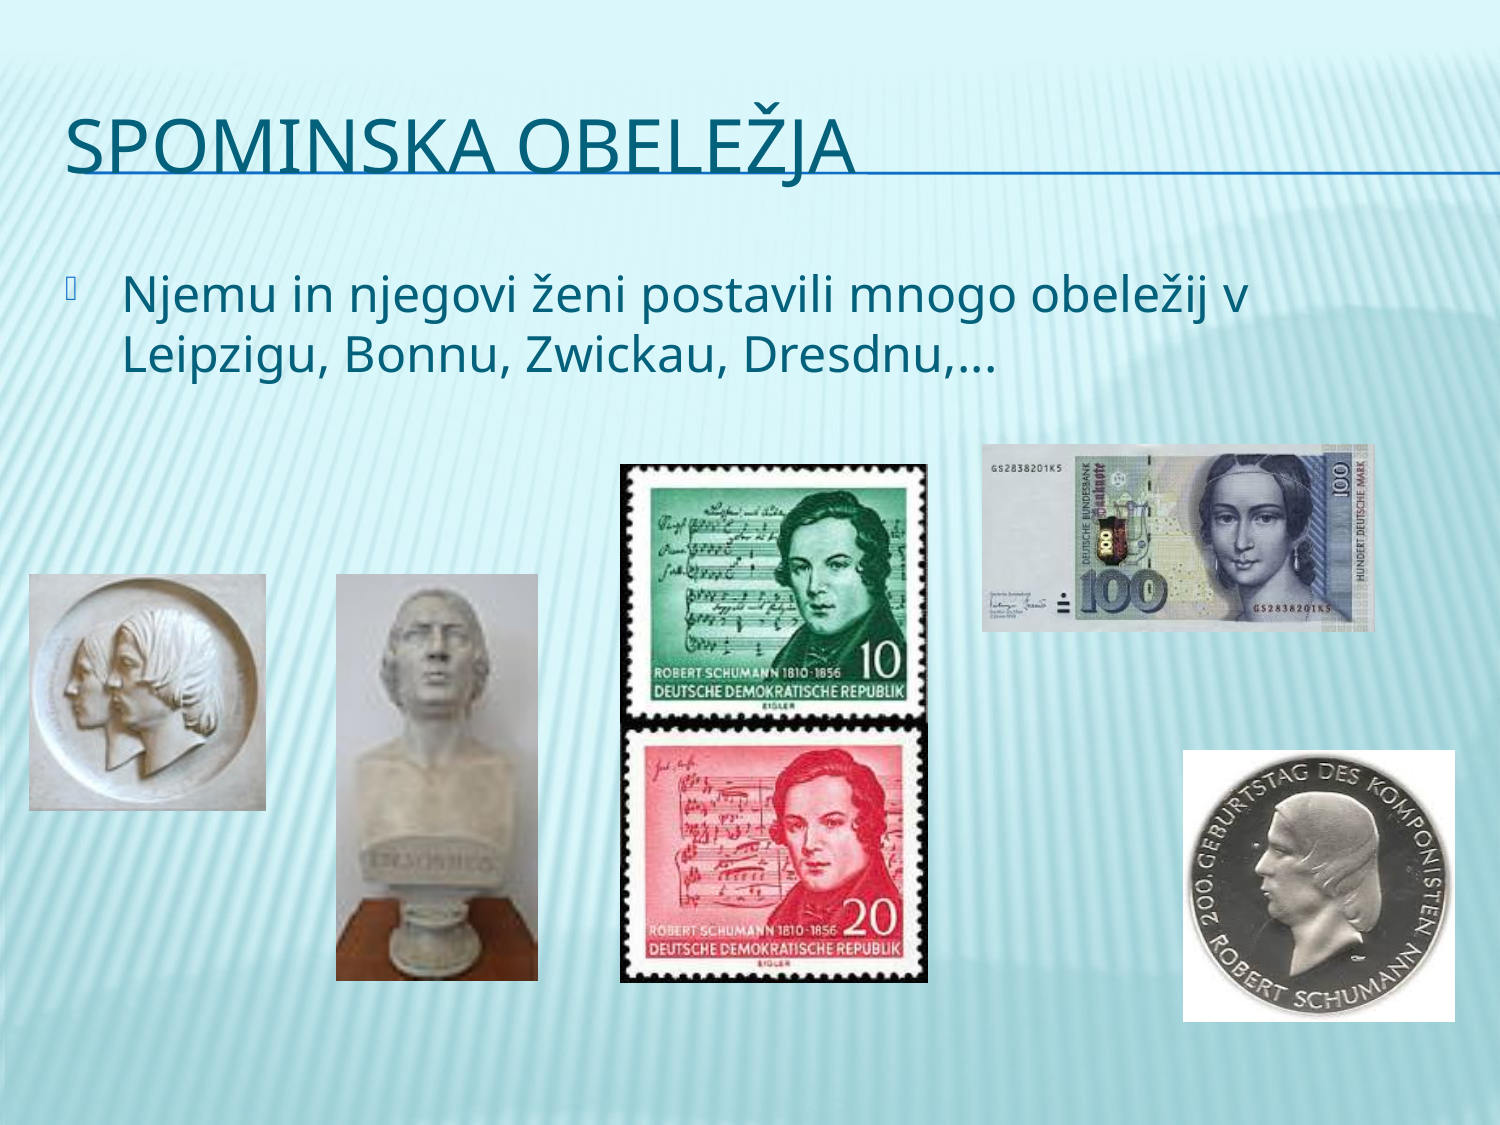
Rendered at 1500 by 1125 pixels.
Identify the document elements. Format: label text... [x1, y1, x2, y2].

title Spominska obeležja [50, 75, 1475, 213]
list Njemu in njegovi ženi postavili mnogo obeležij v Leipzigu, Bonnu, Zwickau, Dresdnu,... [50, 254, 1475, 998]
picture [0, 0, 1500, 1125]
